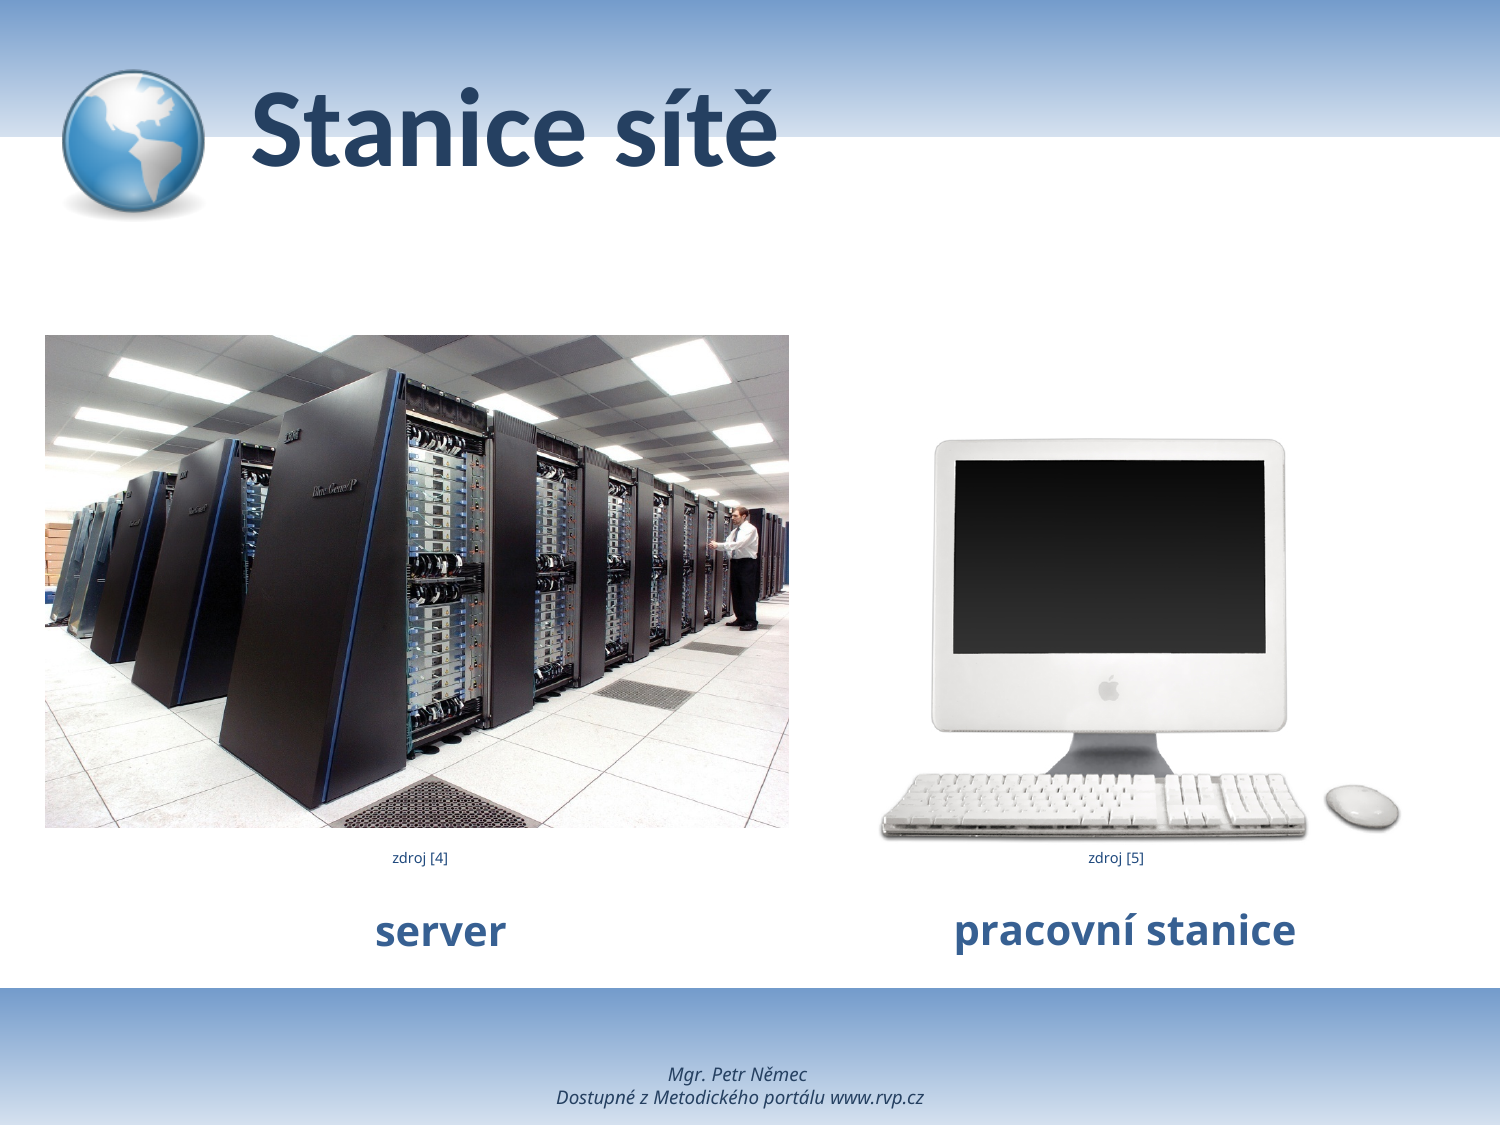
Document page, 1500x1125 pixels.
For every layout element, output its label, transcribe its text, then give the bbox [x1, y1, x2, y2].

picture [857, 426, 1423, 850]
text_box zdroj [5] [1073, 841, 1159, 875]
title Stanice sítě [235, 45, 1426, 233]
picture [56, 67, 211, 222]
picture [45, 335, 789, 828]
text_box server [360, 897, 522, 963]
text_box zdroj [4] [377, 841, 463, 875]
text_box pracovní stanice [938, 896, 1312, 962]
